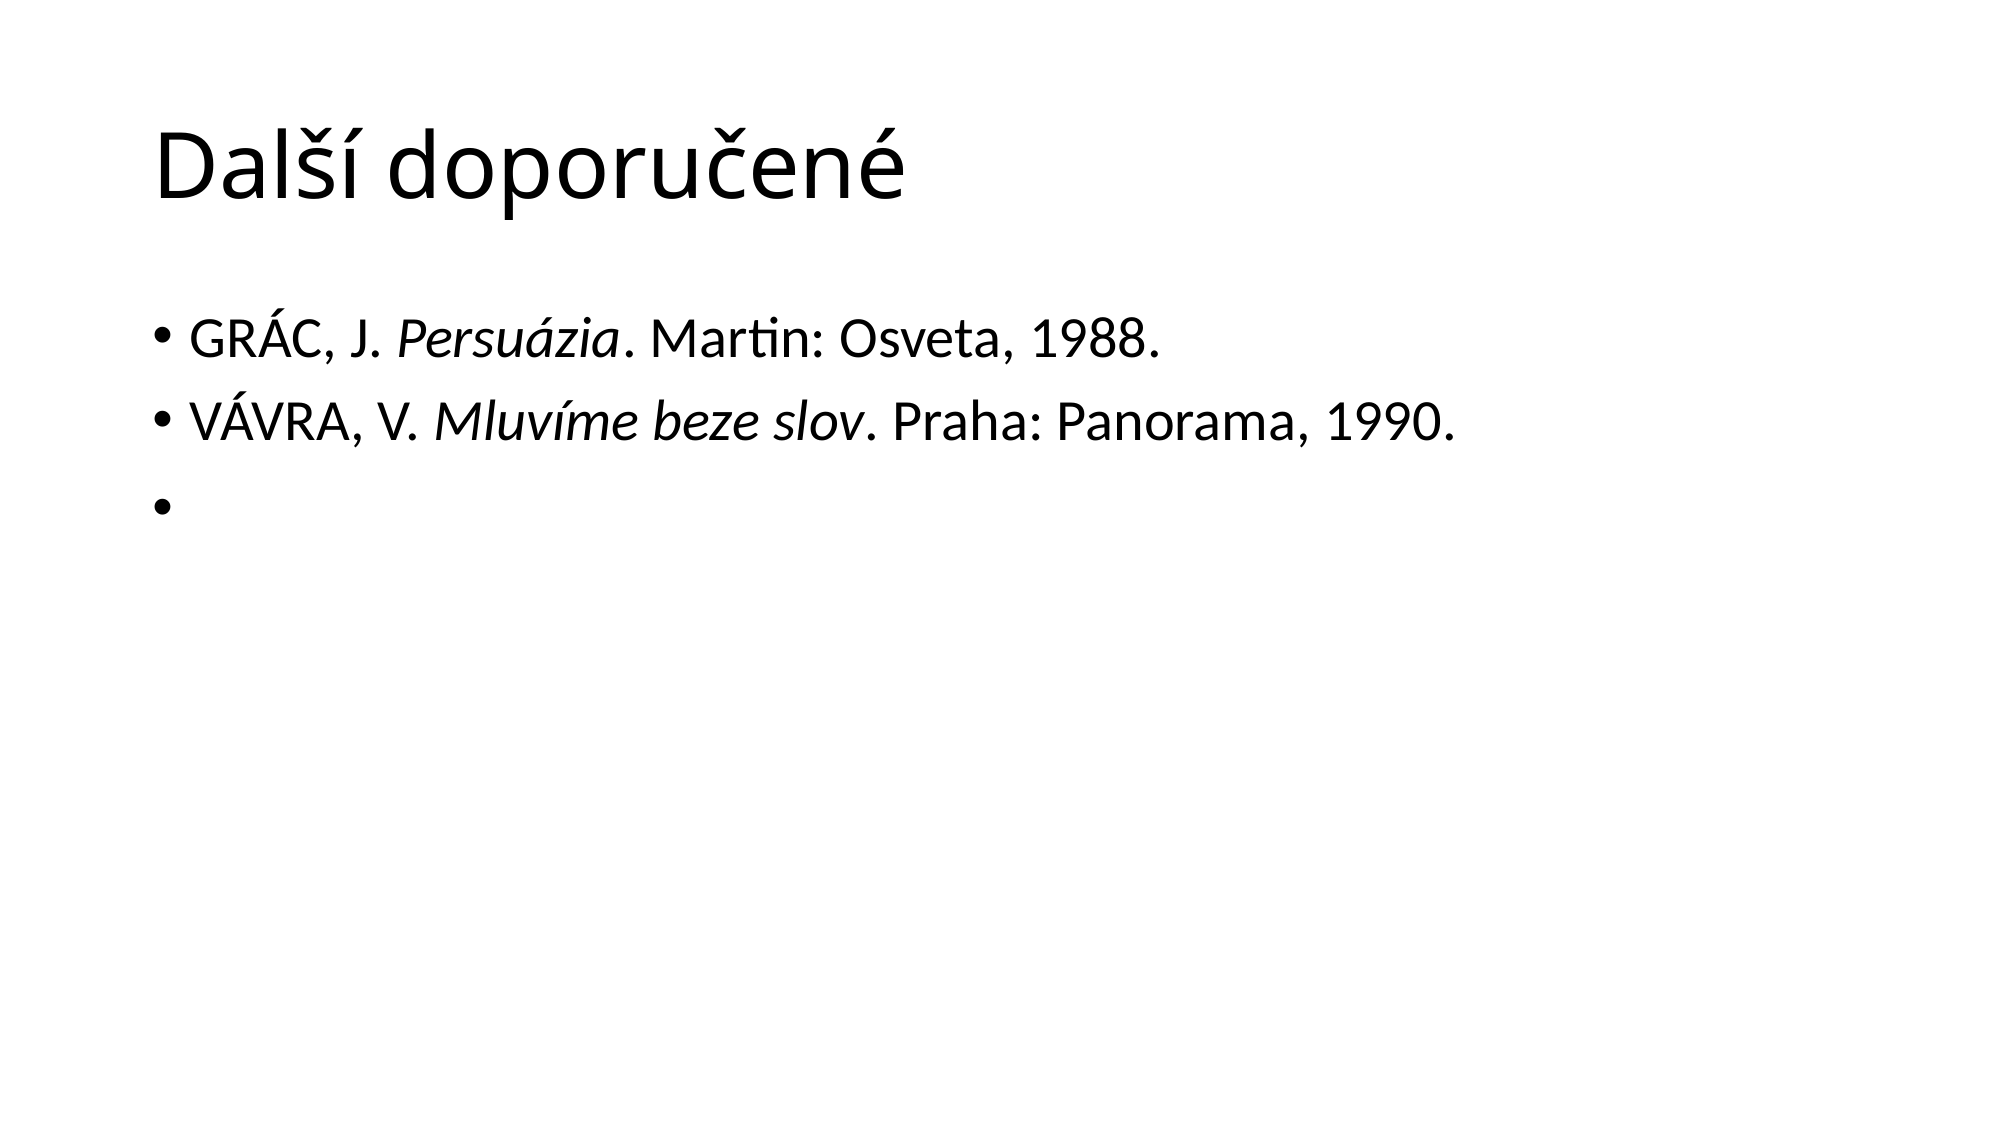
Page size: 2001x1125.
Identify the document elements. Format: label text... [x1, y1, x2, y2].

list GRÁC, J. Persuázia. Martin: Osveta, 1988. VÁVRA, V. Mluvíme beze slov. Praha: Panorama, 1990. [137, 299, 1863, 1014]
title Další doporučené [137, 59, 1863, 278]
